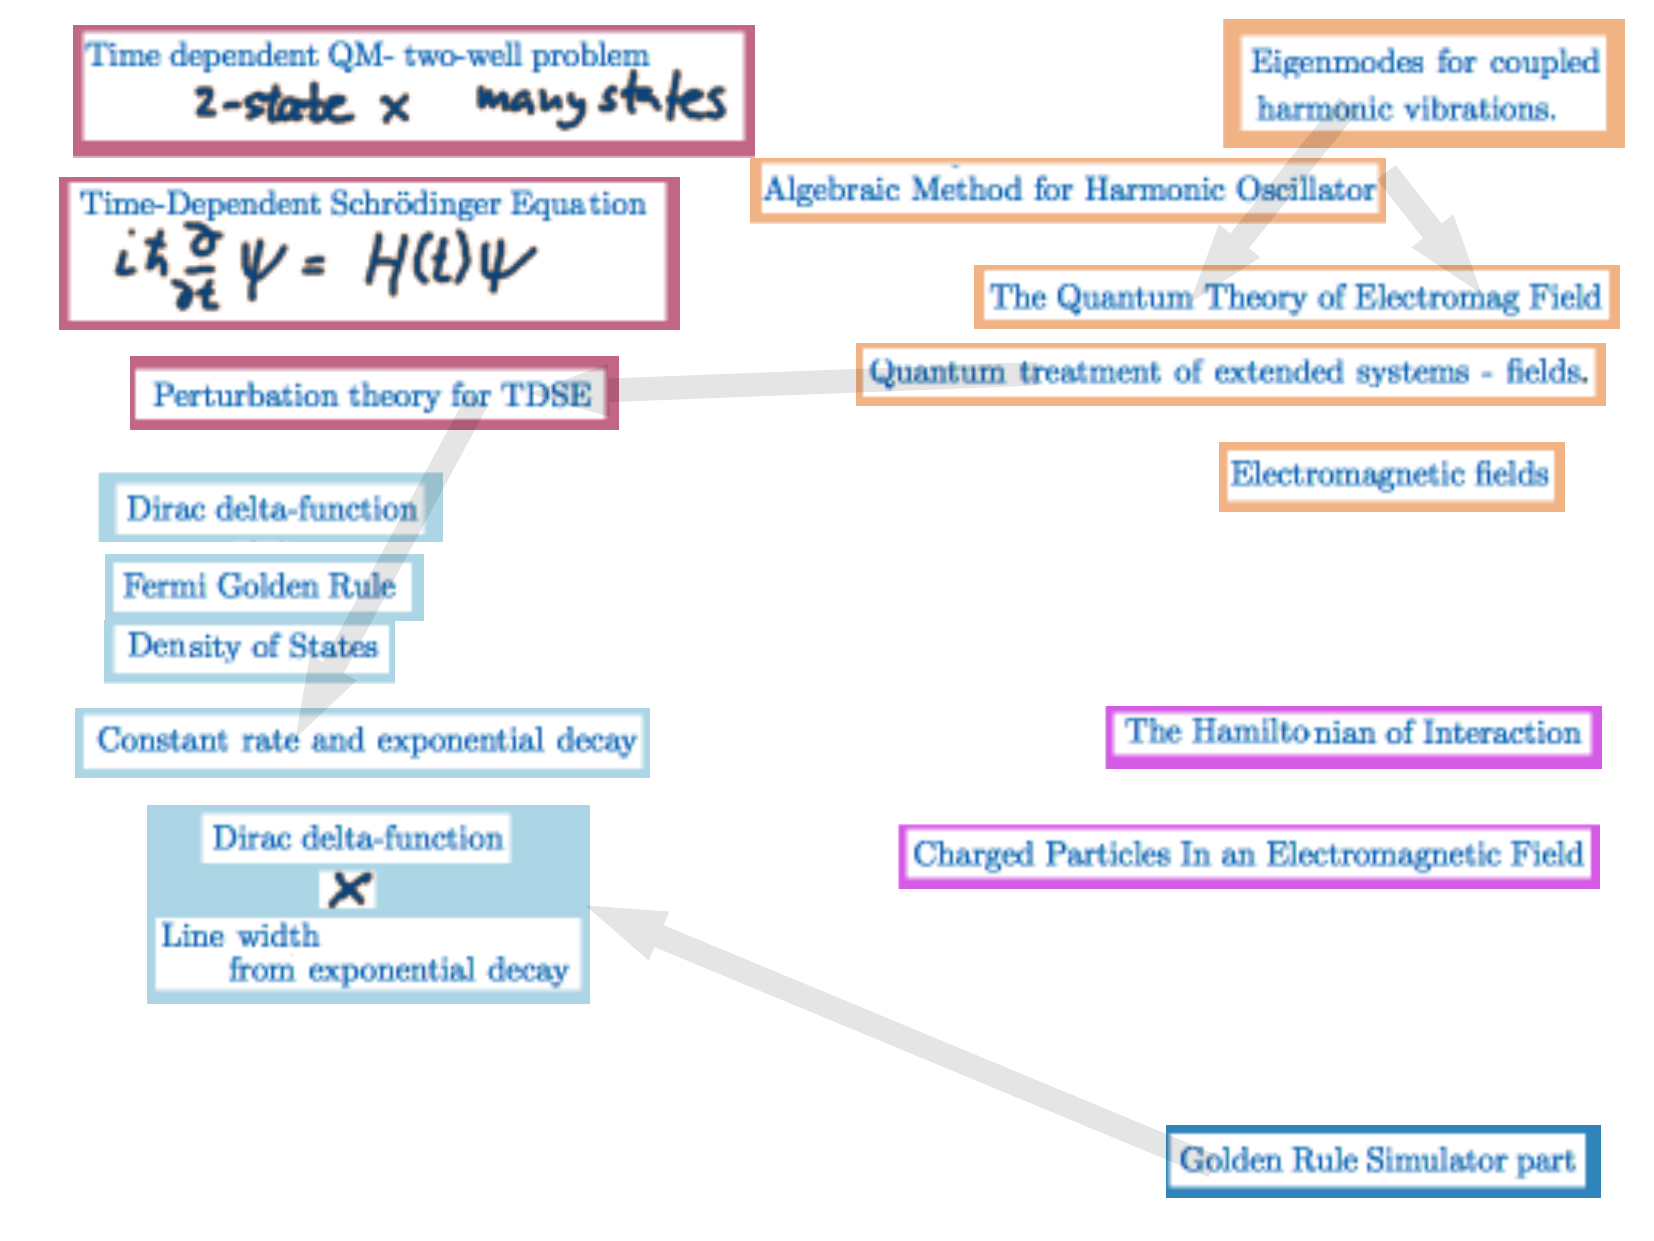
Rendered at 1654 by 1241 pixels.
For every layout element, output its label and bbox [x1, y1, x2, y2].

picture [856, 343, 1606, 406]
picture [75, 708, 650, 778]
picture [1219, 442, 1565, 512]
picture [104, 554, 424, 684]
picture [898, 824, 1600, 889]
picture [974, 265, 1620, 329]
picture [1166, 1125, 1601, 1198]
picture [147, 805, 590, 1004]
picture [1223, 19, 1625, 148]
picture [130, 356, 619, 430]
picture [73, 25, 1386, 224]
picture [59, 177, 680, 330]
picture [1105, 706, 1602, 769]
picture [98, 472, 443, 542]
